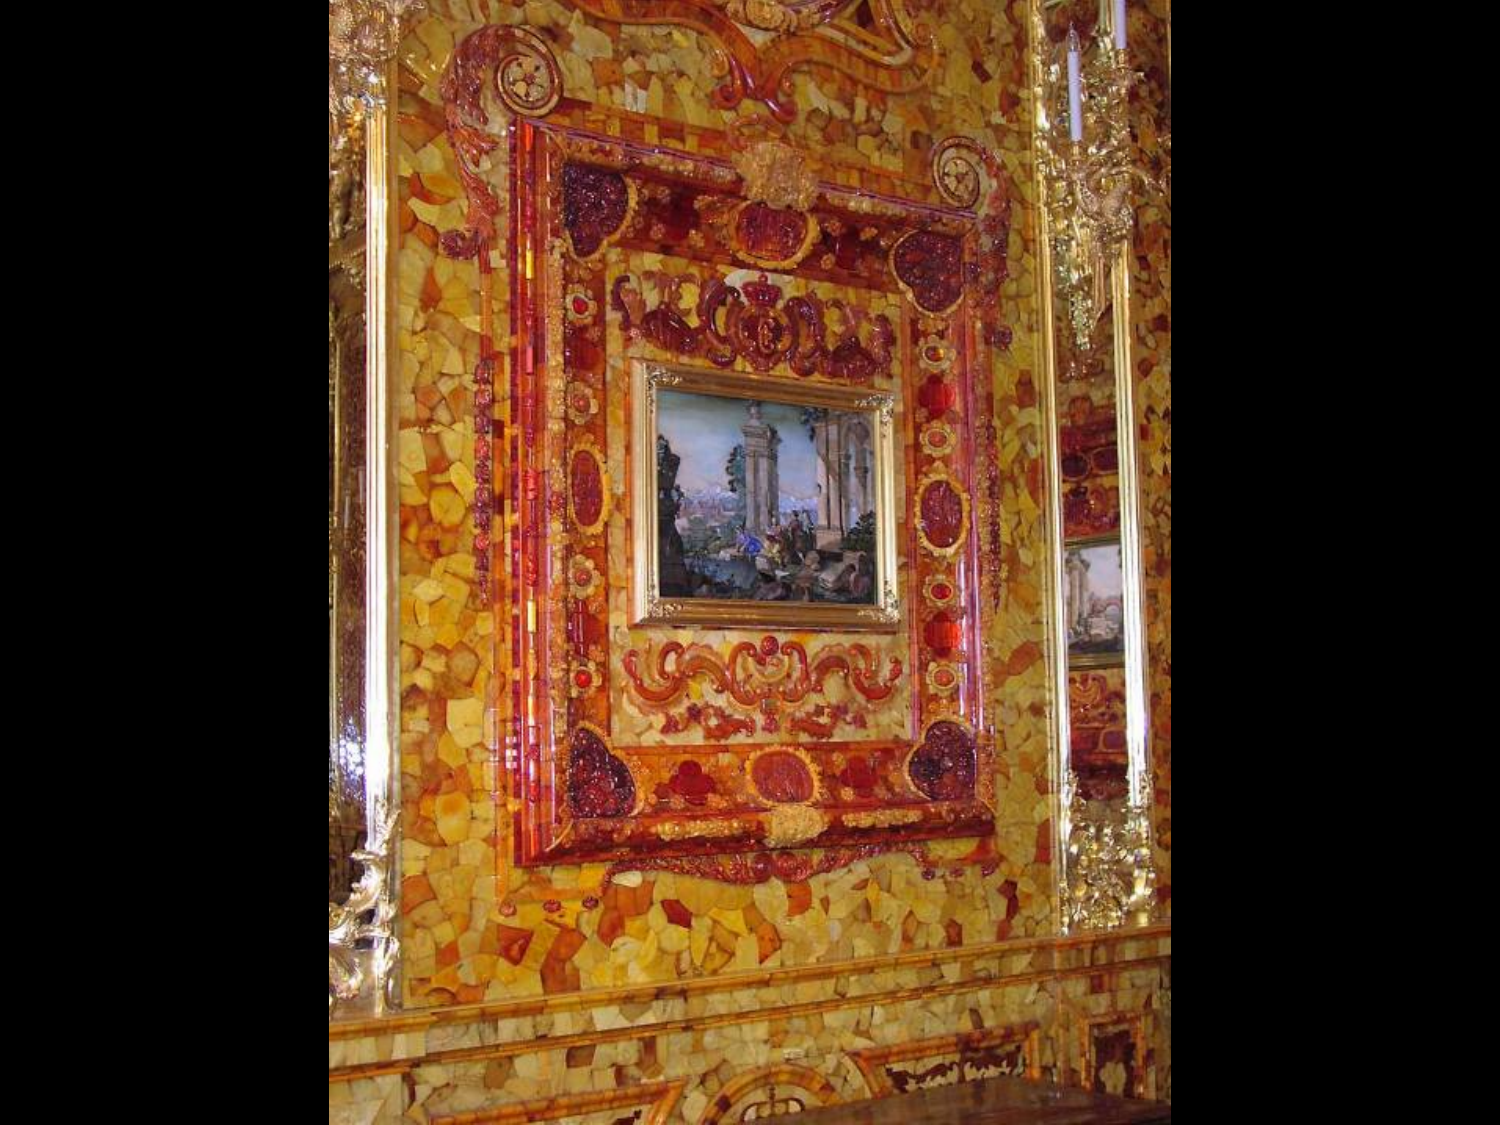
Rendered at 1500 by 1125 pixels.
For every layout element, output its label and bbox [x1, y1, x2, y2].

picture [329, 0, 1171, 1125]
